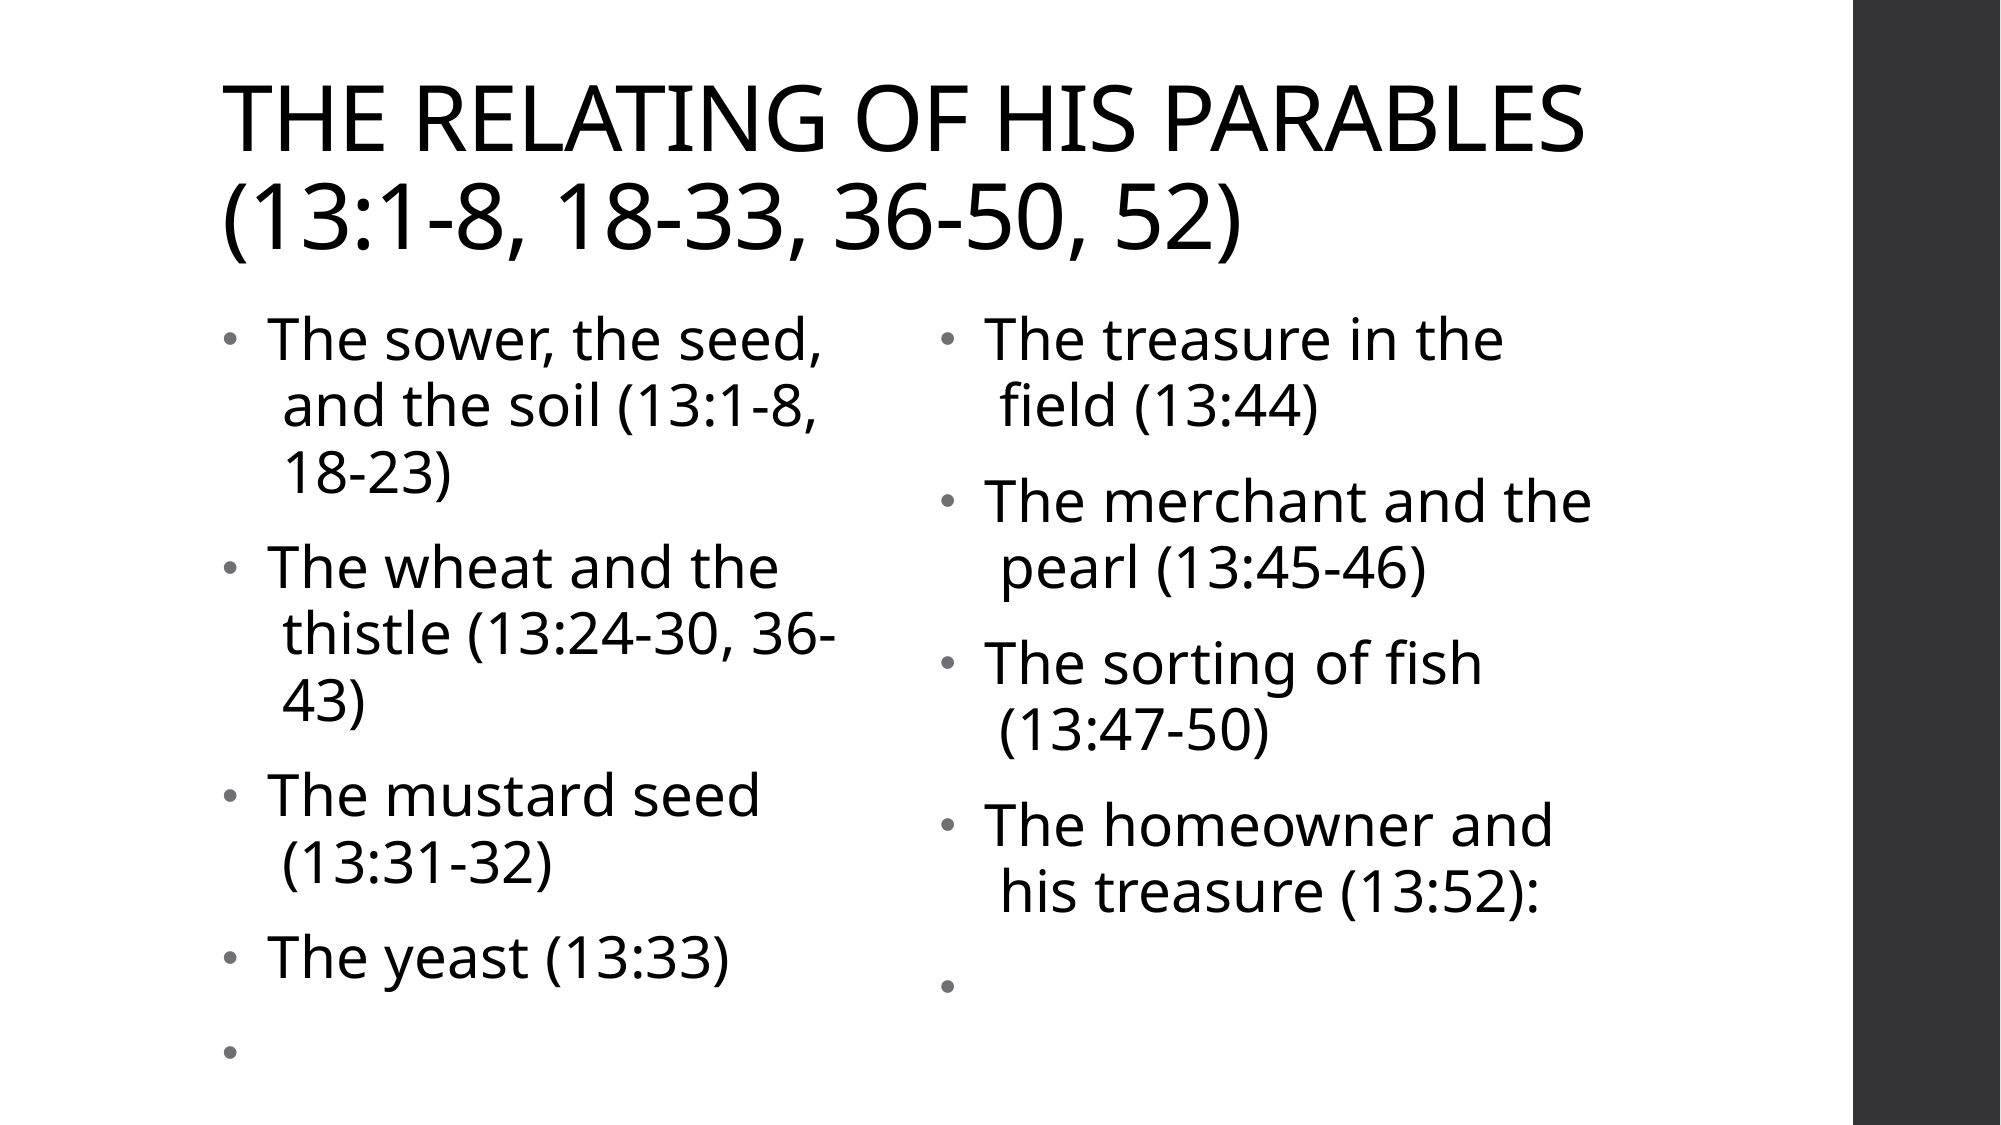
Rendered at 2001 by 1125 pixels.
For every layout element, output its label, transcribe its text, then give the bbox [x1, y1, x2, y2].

list The treasure in the field (13:44) The merchant and the pearl (13:45-46) The sorting of fish (13:47-50) The homeowner and his treasure (13:52): [924, 299, 1617, 1014]
title THE RELATING OF HIS PARABLES (13:1-8, 18-33, 36-50, 52) [206, 60, 1797, 278]
list The sower, the seed, and the soil (13:1-8, 18-23) The wheat and the thistle (13:24-30, 36-43) The mustard seed (13:31-32) The yeast (13:33) [207, 299, 900, 1014]
